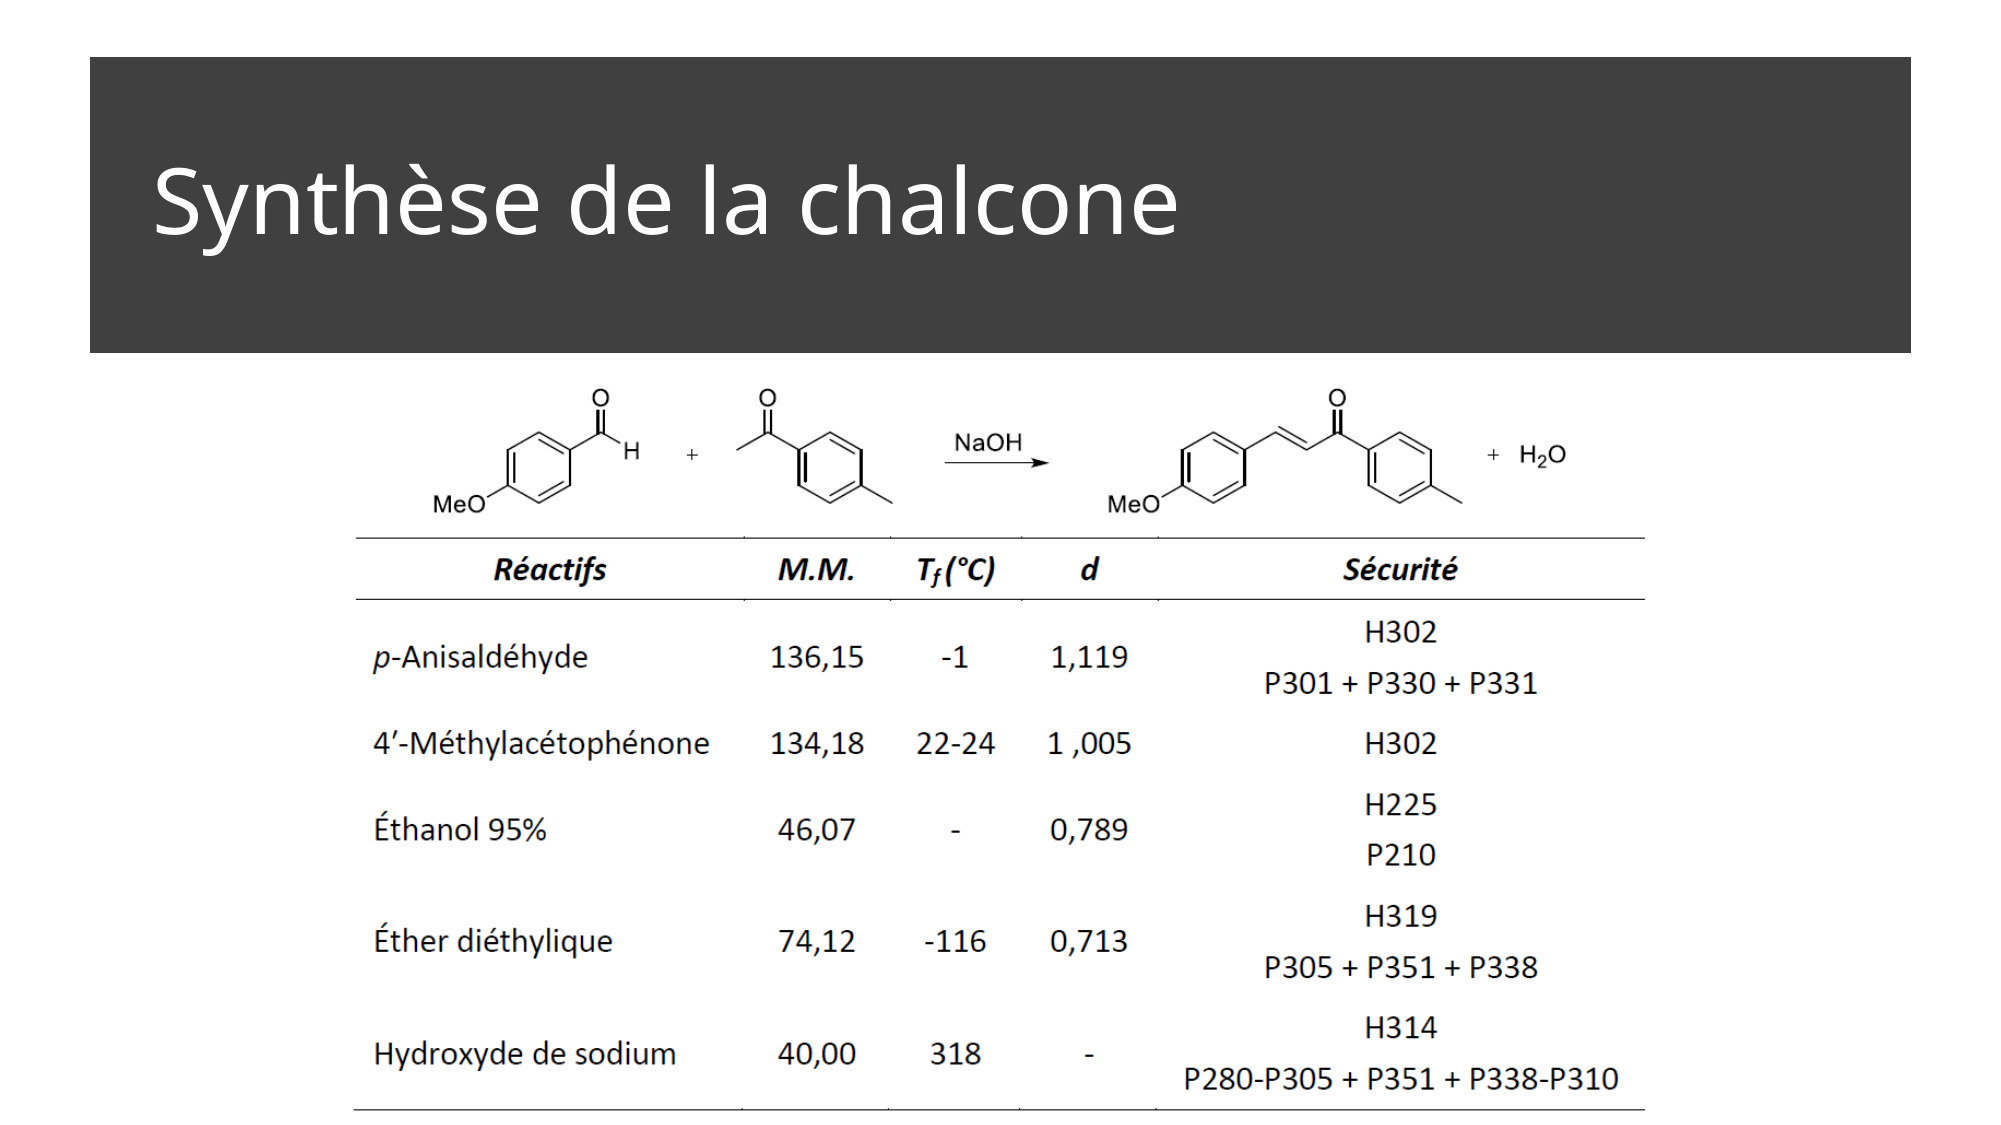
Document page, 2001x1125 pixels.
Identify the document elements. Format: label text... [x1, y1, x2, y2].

title Synthèse de la chalcone [137, 96, 1863, 314]
text_box [90, 57, 1911, 353]
picture [345, 366, 1656, 1117]
